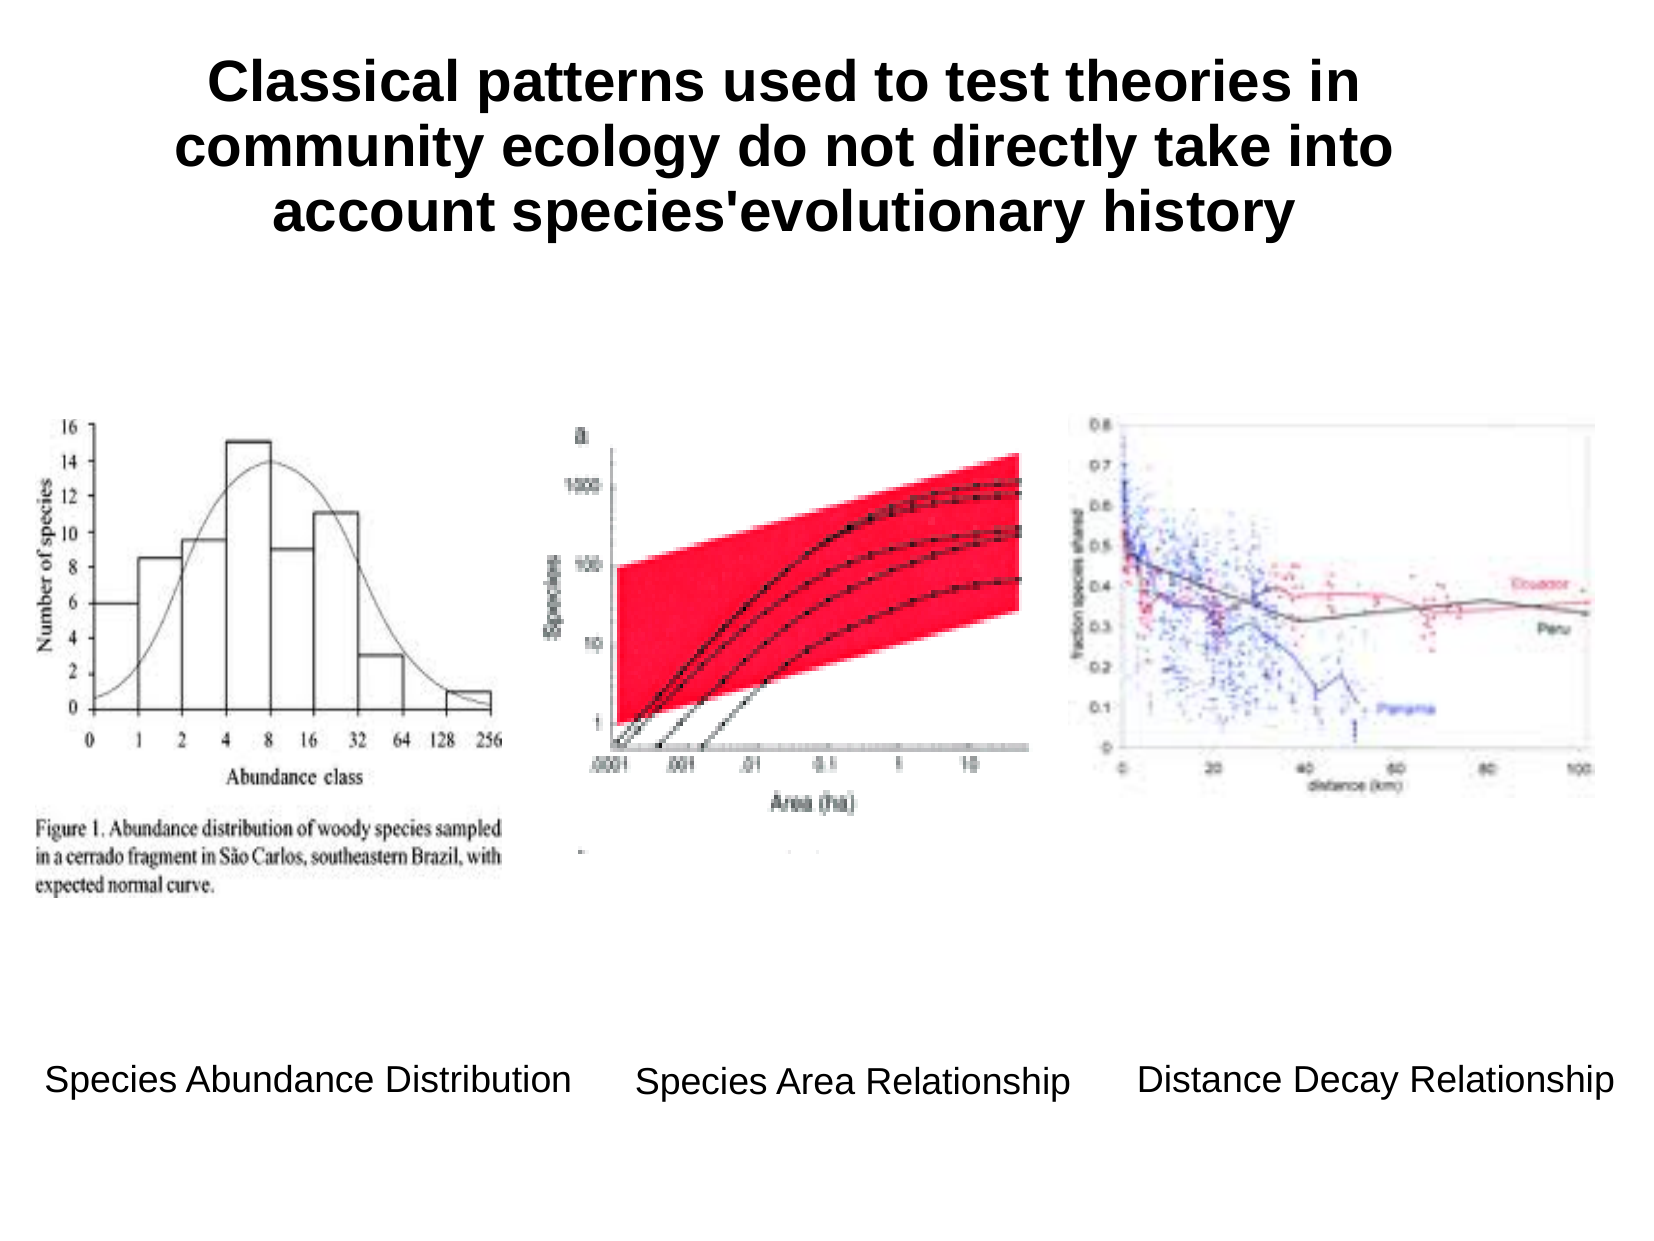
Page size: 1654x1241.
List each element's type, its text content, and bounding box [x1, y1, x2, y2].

text_box Species Abundance Distribution [29, 1051, 588, 1109]
picture [537, 419, 1040, 854]
text_box Distance Decay Relationship [1122, 1051, 1654, 1109]
picture [1068, 413, 1595, 798]
text_box Classical patterns used to test theories in community ecology do not directly take into account species'evolutionary history [159, 41, 1619, 256]
text_box Species Area Relationship [620, 1053, 1087, 1111]
picture [35, 419, 502, 898]
